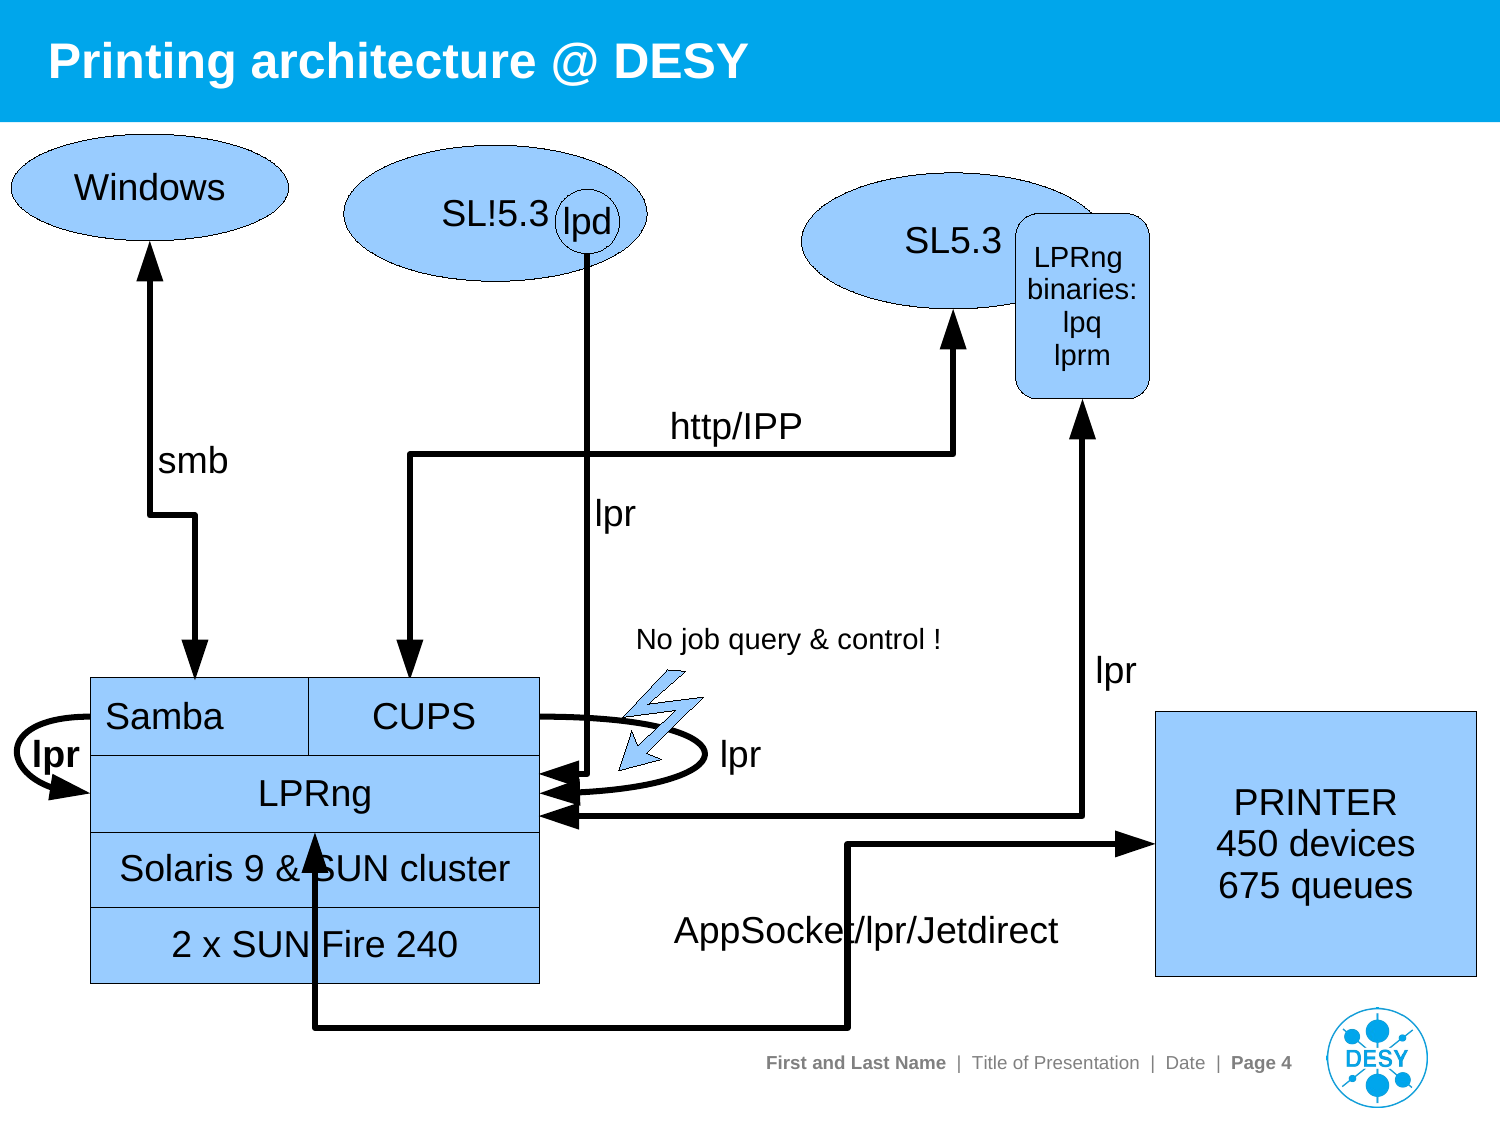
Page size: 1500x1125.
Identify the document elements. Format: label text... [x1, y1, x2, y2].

text_box PRINTER 450 devices 675 queues [1155, 711, 1477, 977]
picture [1326, 1007, 1428, 1108]
text_box SL!5.3 [343, 145, 648, 282]
text_box [618, 669, 704, 771]
text_box Solaris 9 & SUN cluster [316, 833, 540, 908]
text_box Solaris 9 & SUN cluster [90, 833, 314, 908]
text_box CUPS [308, 677, 540, 756]
text_box 2 x SUN Fire 240 [318, 908, 540, 984]
text_box LPRng binaries: lpq lprm [1015, 213, 1150, 399]
text_box http/IPP [655, 397, 847, 460]
text_box LPRng [90, 756, 540, 833]
text_box 2 x SUN Fire 240 [90, 908, 312, 984]
text_box lpd [555, 189, 620, 254]
text_box lpr [1080, 641, 1180, 703]
text_box Windows [11, 134, 289, 241]
text_box SL5.3 [801, 172, 1092, 309]
title Printing architecture @ DESY [47, 24, 1446, 99]
text_box Samba [90, 677, 308, 756]
text_box No job query & control ! [621, 615, 1076, 668]
